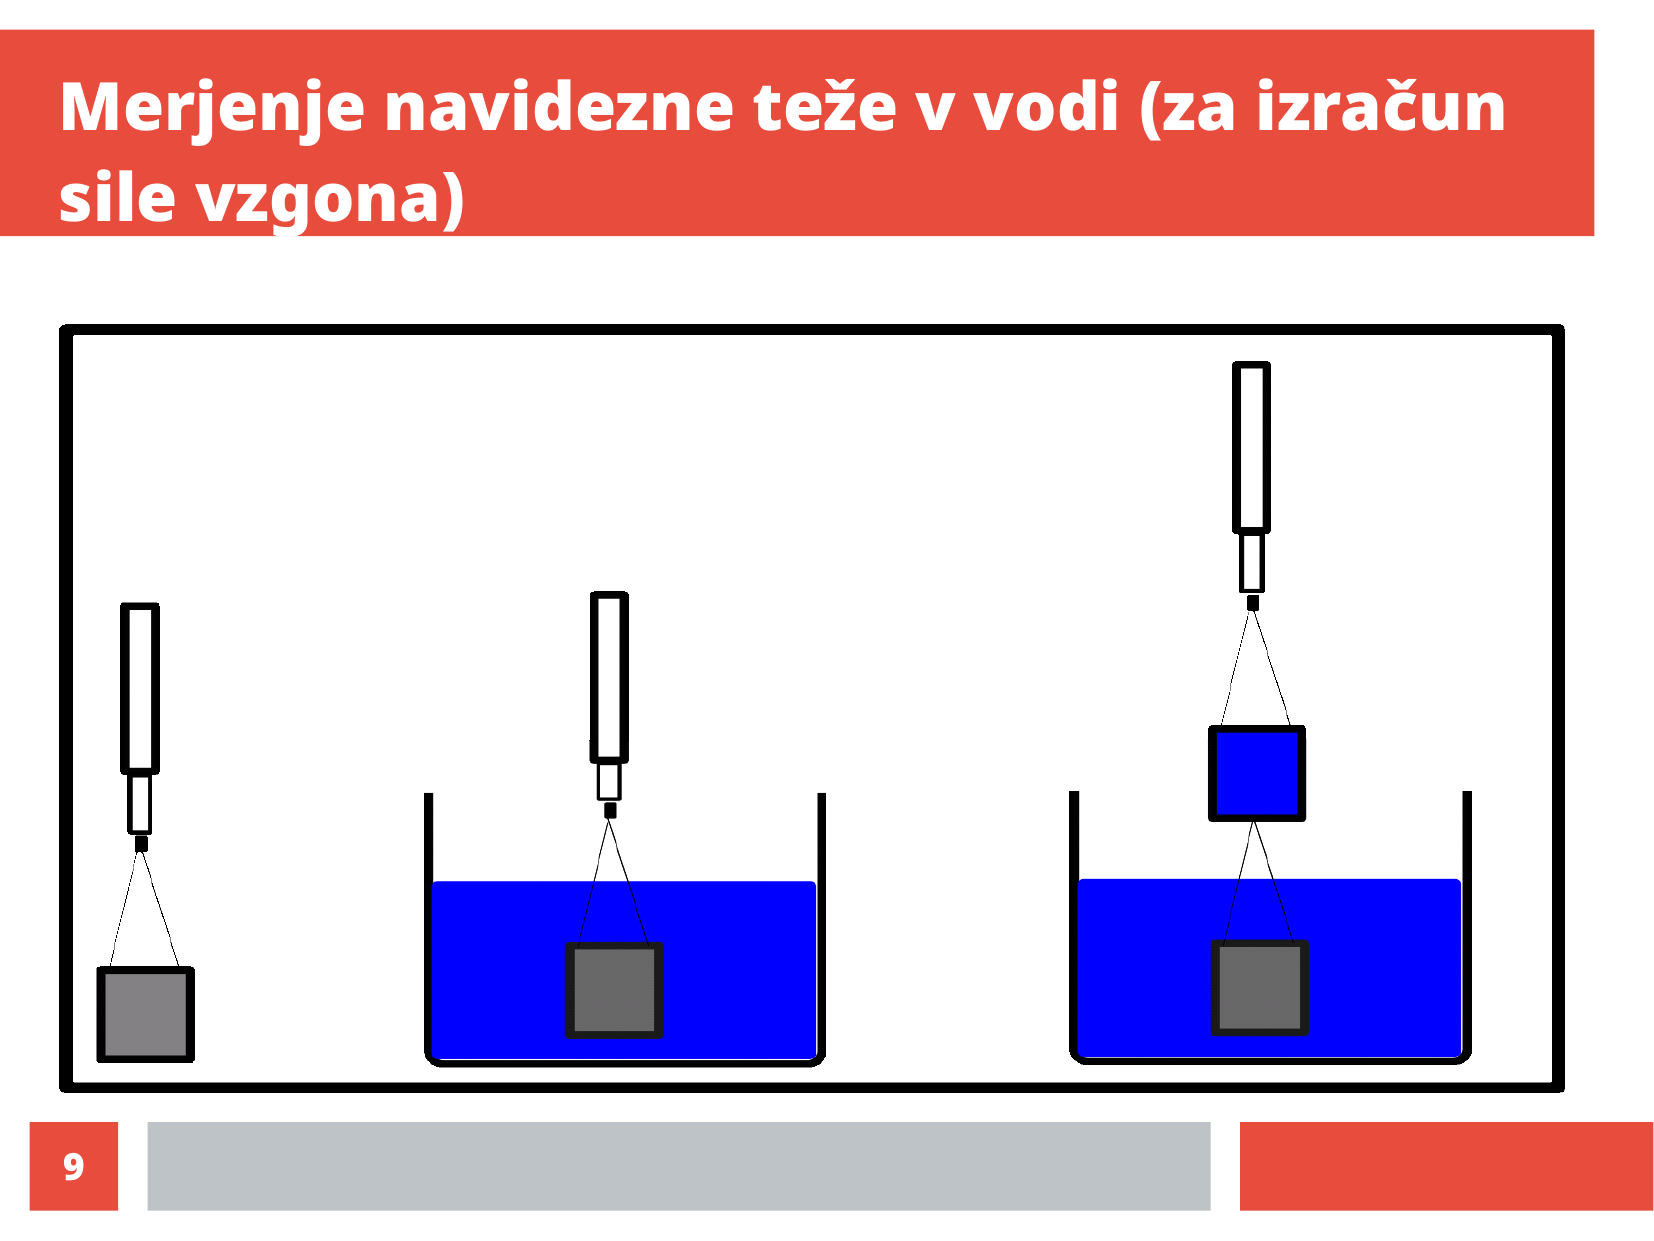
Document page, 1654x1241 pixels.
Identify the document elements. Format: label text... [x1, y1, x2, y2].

picture [59, 324, 1565, 1093]
title Merjenje navidezne teže v vodi (za izračun sile vzgona) [59, 59, 1595, 207]
